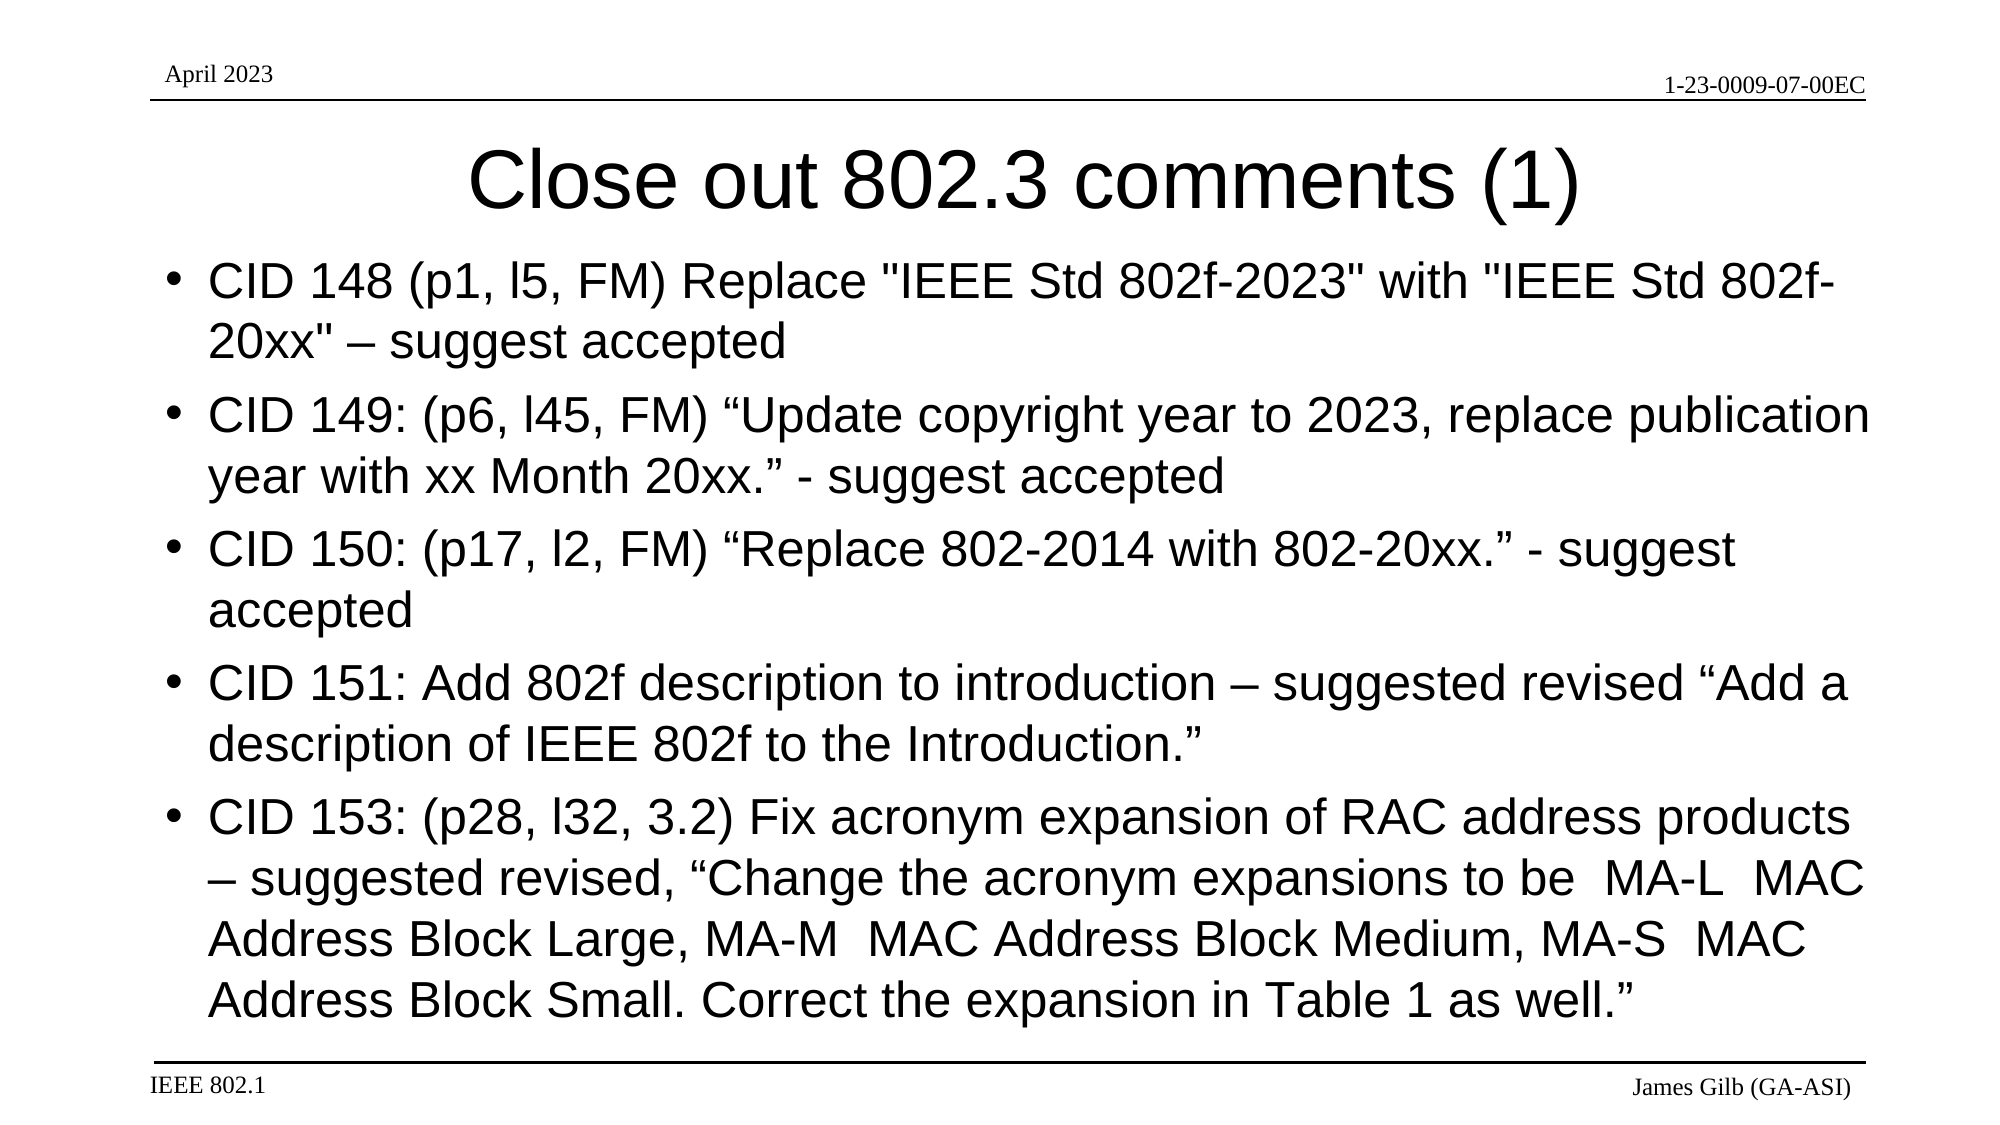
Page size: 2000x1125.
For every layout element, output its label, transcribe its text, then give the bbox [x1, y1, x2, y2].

list CID 148 (p1, l5, FM) Replace "IEEE Std 802f-2023" with "IEEE Std 802f-20xx" – suggest accepted CID 149: (p6, l45, FM) “Update copyright year to 2023, replace publication year with xx Month 20xx.” - suggest accepted CID 150: (p17, l2, FM) “Replace 802-2014 with 802-20xx.” - suggest accepted CID 151: Add 802f description to introduction – suggested revised “Add a description of IEEE 802f to the Introduction.” CID 153: (p28, l32, 3.2) Fix acronym expansion of RAC address products – suggested revised, “Change the acronym expansions to be MA-L MAC Address Block Large, MA-M MAC Address Block Medium, MA-S MAC Address Block Small. Correct the expansion in Table 1 as well.” [150, 239, 1900, 1051]
title Close out 802.3 comments (1) [150, 112, 1900, 238]
